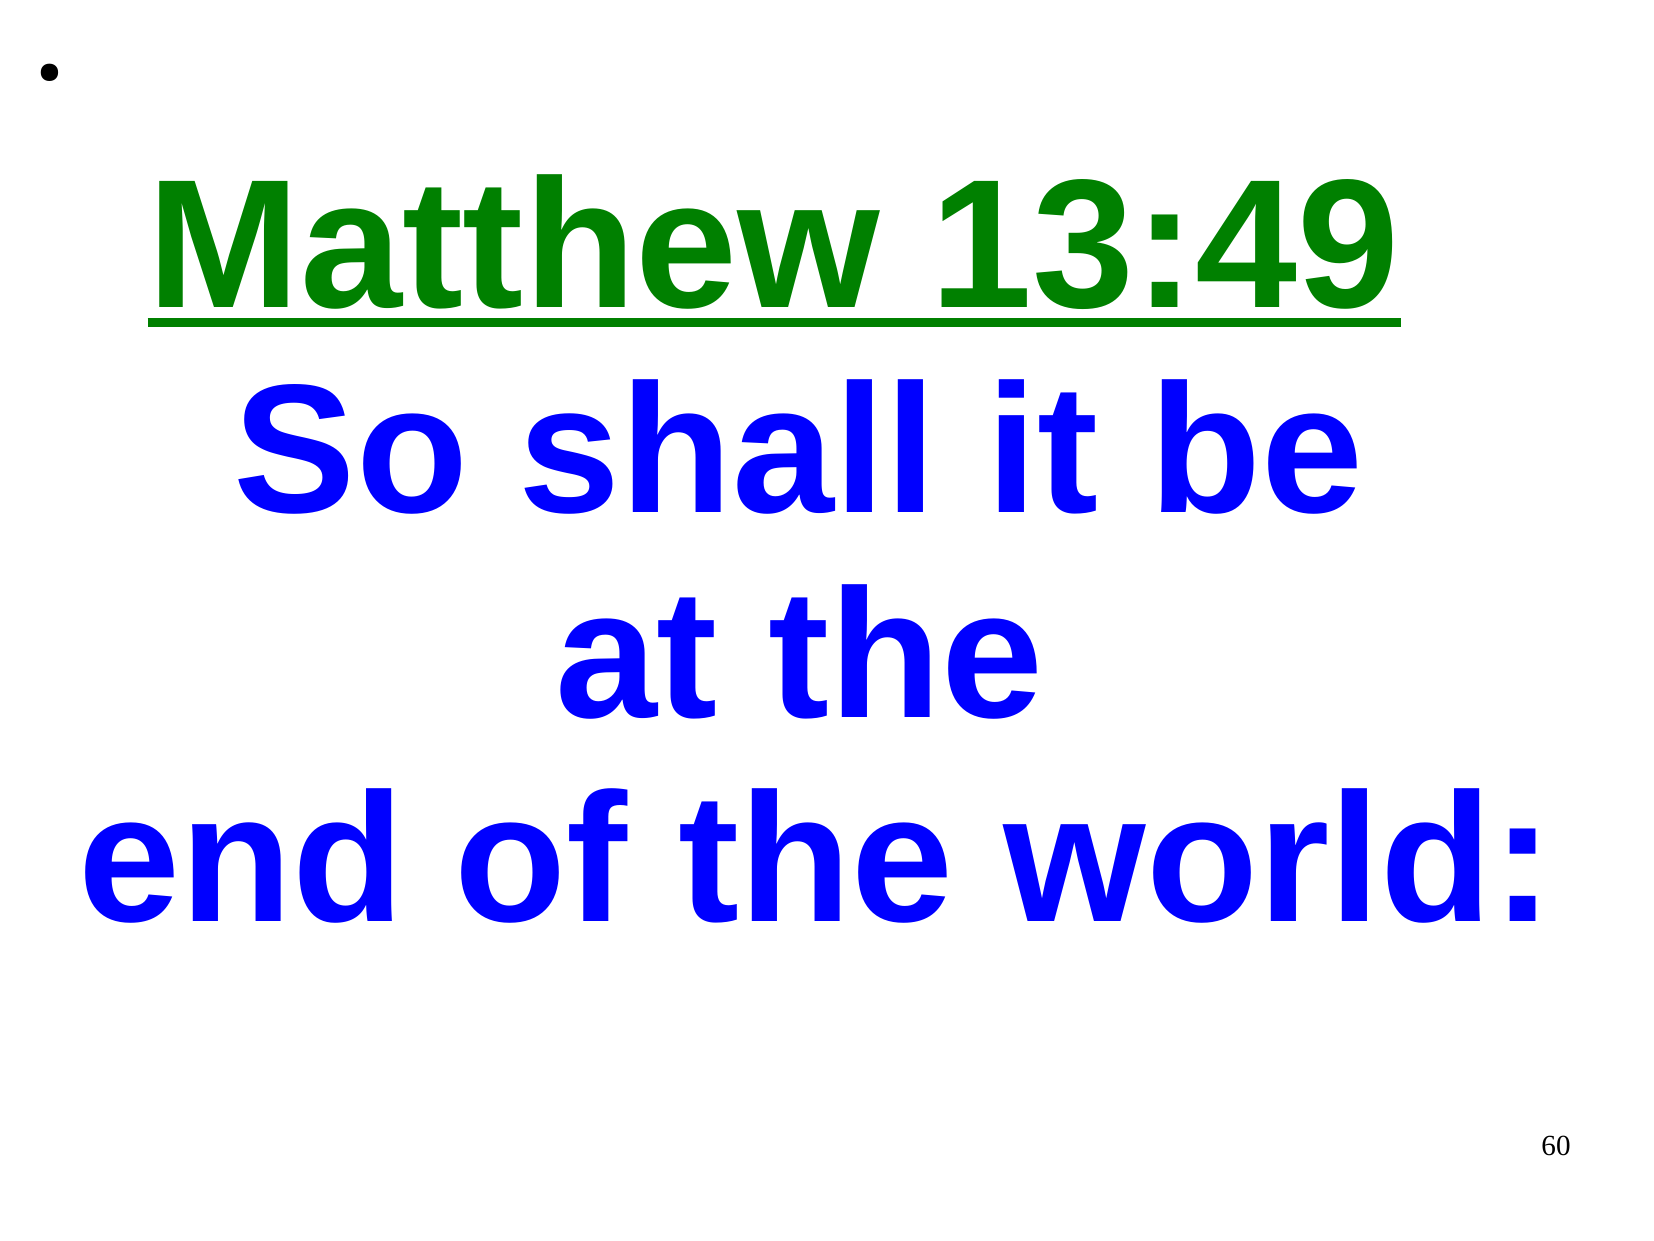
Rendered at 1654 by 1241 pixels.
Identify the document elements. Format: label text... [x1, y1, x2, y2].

list Matthew 13:49 So shall it be at the end of the world: [37, 37, 1613, 1201]
